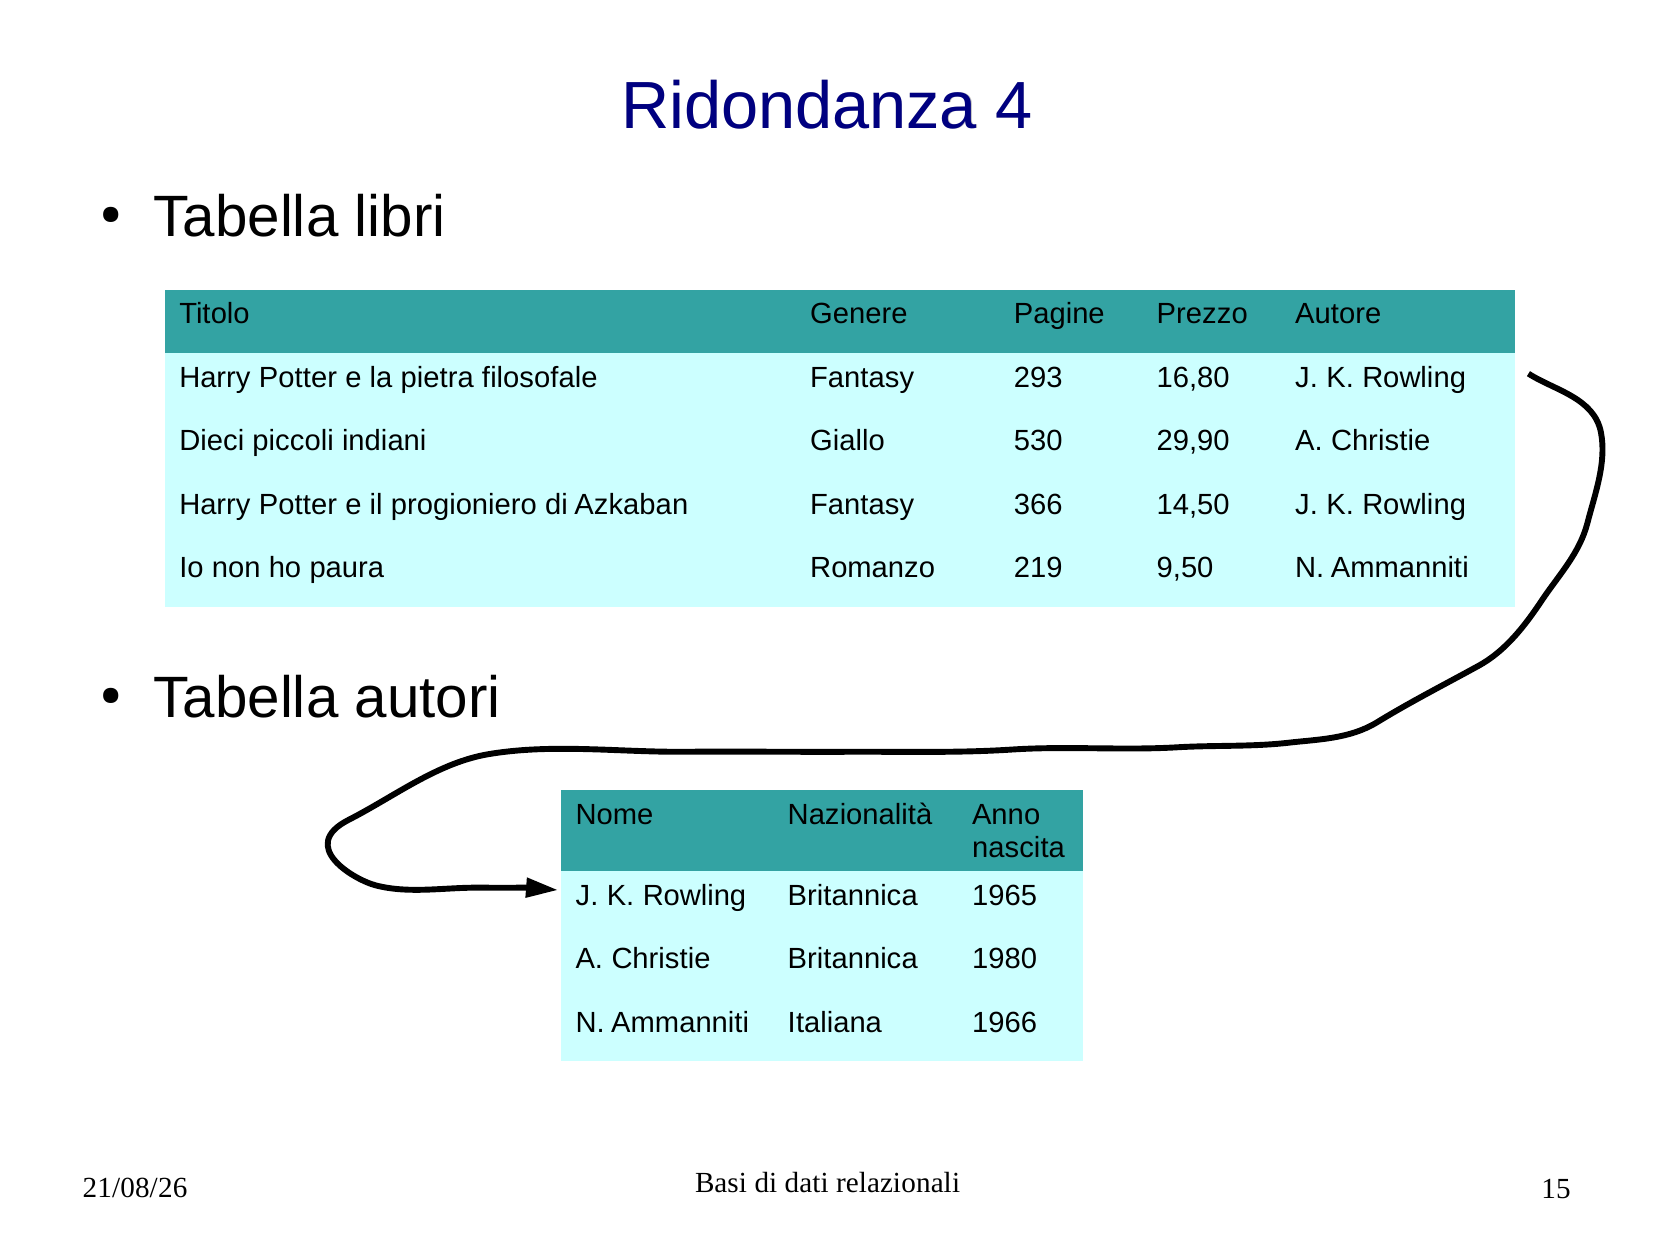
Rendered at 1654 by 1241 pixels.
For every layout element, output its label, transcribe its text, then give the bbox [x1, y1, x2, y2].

table_cell Giallo [796, 417, 999, 480]
table_cell Harry Potter e il progioniero di Azkaban [165, 480, 796, 544]
table_cell J. K. Rowling [1280, 480, 1515, 544]
table_cell Fantasy [796, 480, 999, 544]
table_cell Romanzo [796, 544, 999, 607]
table_cell 1965 [957, 871, 1083, 934]
list Tabella libri Tabella autori [82, 183, 1571, 1130]
table_cell 219 [999, 544, 1142, 607]
table_header Anno nascita [957, 790, 1083, 871]
table_cell Britannica [773, 934, 957, 998]
table_cell 29,90 [1142, 417, 1280, 480]
table_cell 293 [999, 353, 1142, 417]
table_cell 366 [999, 480, 1142, 544]
table_cell Harry Potter e la pietra filosofale [165, 353, 796, 417]
title Ridondanza 4 [82, 49, 1571, 161]
table_cell J. K. Rowling [561, 871, 773, 934]
table_cell N. Ammanniti [561, 998, 773, 1061]
table_cell 14,50 [1142, 480, 1280, 544]
table_header Genere [796, 290, 999, 353]
table_cell 9,50 [1142, 544, 1280, 607]
table_header Nazionalità [773, 790, 957, 871]
table_cell A. Christie [1280, 417, 1515, 480]
table_cell Fantasy [796, 353, 999, 417]
table_cell 16,80 [1142, 353, 1280, 417]
table_header Pagine [999, 290, 1142, 353]
table_cell 530 [999, 417, 1142, 480]
table_header Prezzo [1142, 290, 1280, 353]
table_cell 1980 [957, 934, 1083, 998]
table_header Autore [1280, 290, 1515, 353]
table_header Titolo [165, 290, 796, 353]
table_cell Dieci piccoli indiani [165, 417, 796, 480]
table_header Nome [561, 790, 773, 871]
table_cell N. Ammanniti [1280, 544, 1515, 607]
table_cell J. K. Rowling [1280, 353, 1515, 417]
table_cell A. Christie [561, 934, 773, 998]
table_cell Io non ho paura [165, 544, 796, 607]
table_cell 1966 [957, 998, 1083, 1061]
table_cell Italiana [773, 998, 957, 1061]
table_cell Britannica [773, 871, 957, 934]
